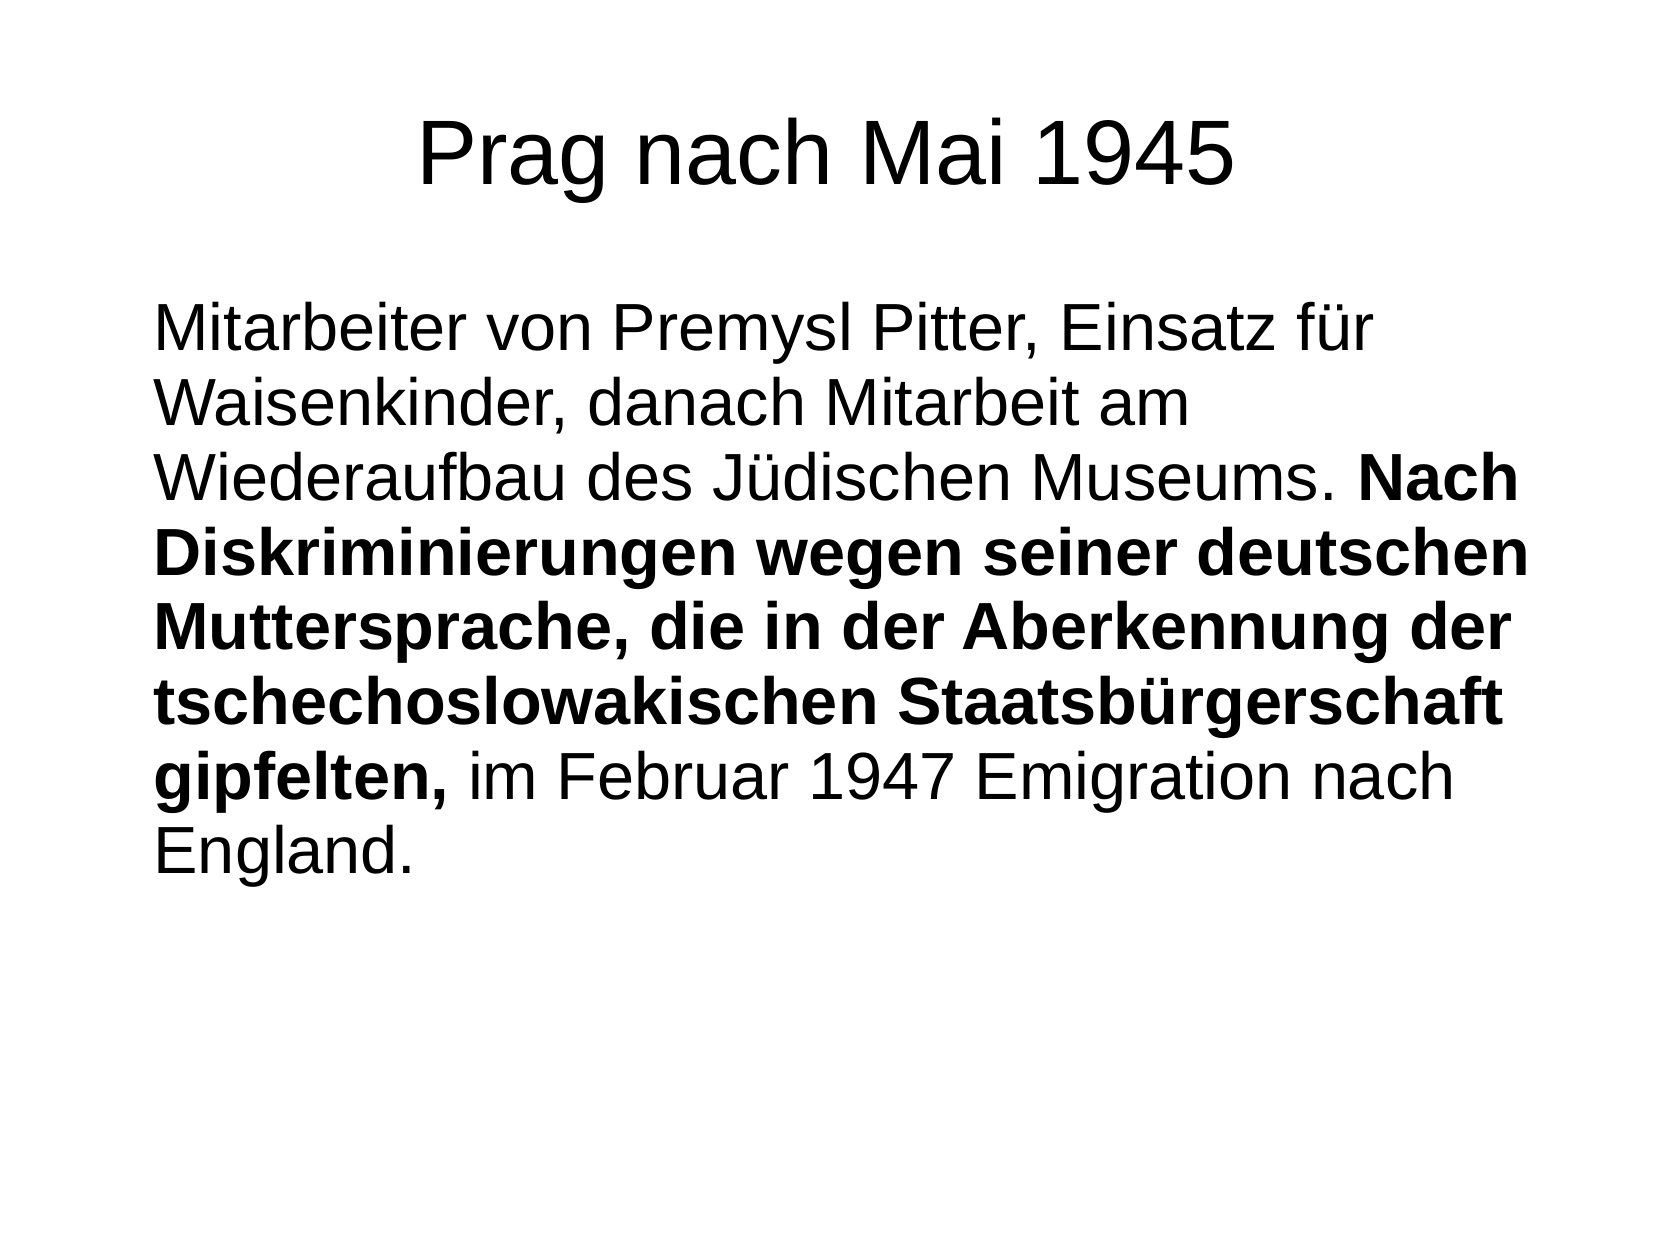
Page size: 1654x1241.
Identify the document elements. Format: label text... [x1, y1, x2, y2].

list Mitarbeiter von Premysl Pitter, Einsatz für Waisenkinder, danach Mitarbeit am Wiederaufbau des Jüdischen Museums. Nach Diskriminierungen wegen seiner deutschen Muttersprache, die in der Aberkennung der tschechoslowakischen Staatsbürgerschaft gipfelten, im Februar 1947 Emigration nach England. [82, 290, 1571, 1010]
title Prag nach Mai 1945 [82, 49, 1571, 257]
